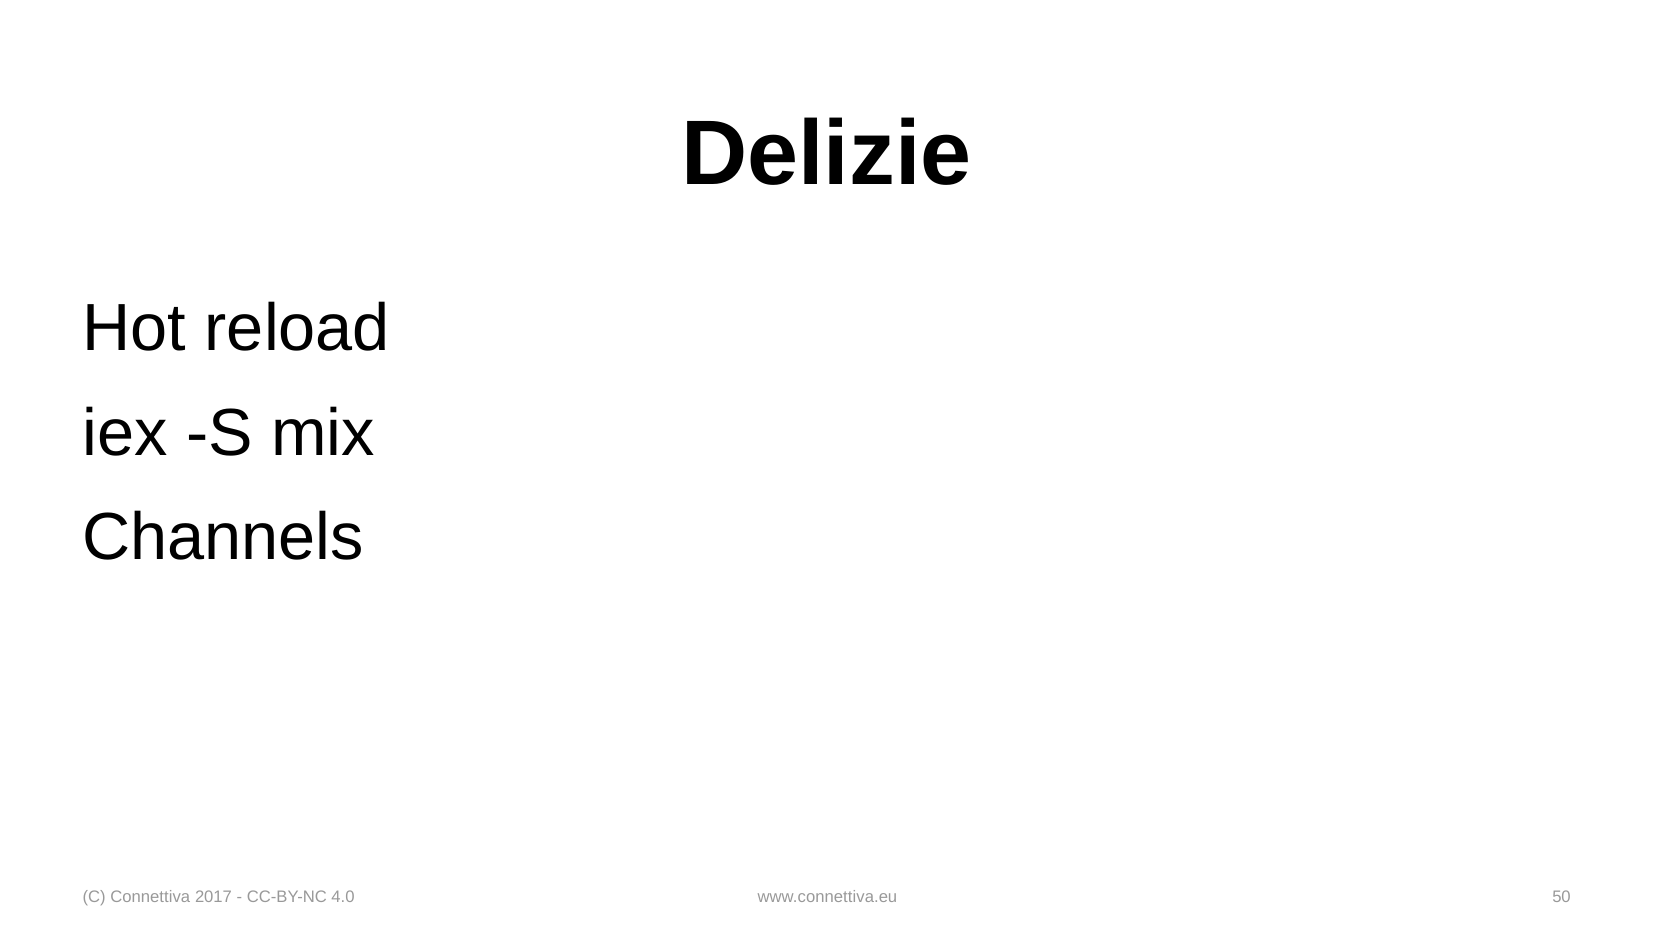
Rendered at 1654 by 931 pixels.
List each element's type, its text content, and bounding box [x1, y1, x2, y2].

list Hot reload iex -S mix Channels [82, 290, 1571, 931]
title Delizie [82, 49, 1571, 257]
